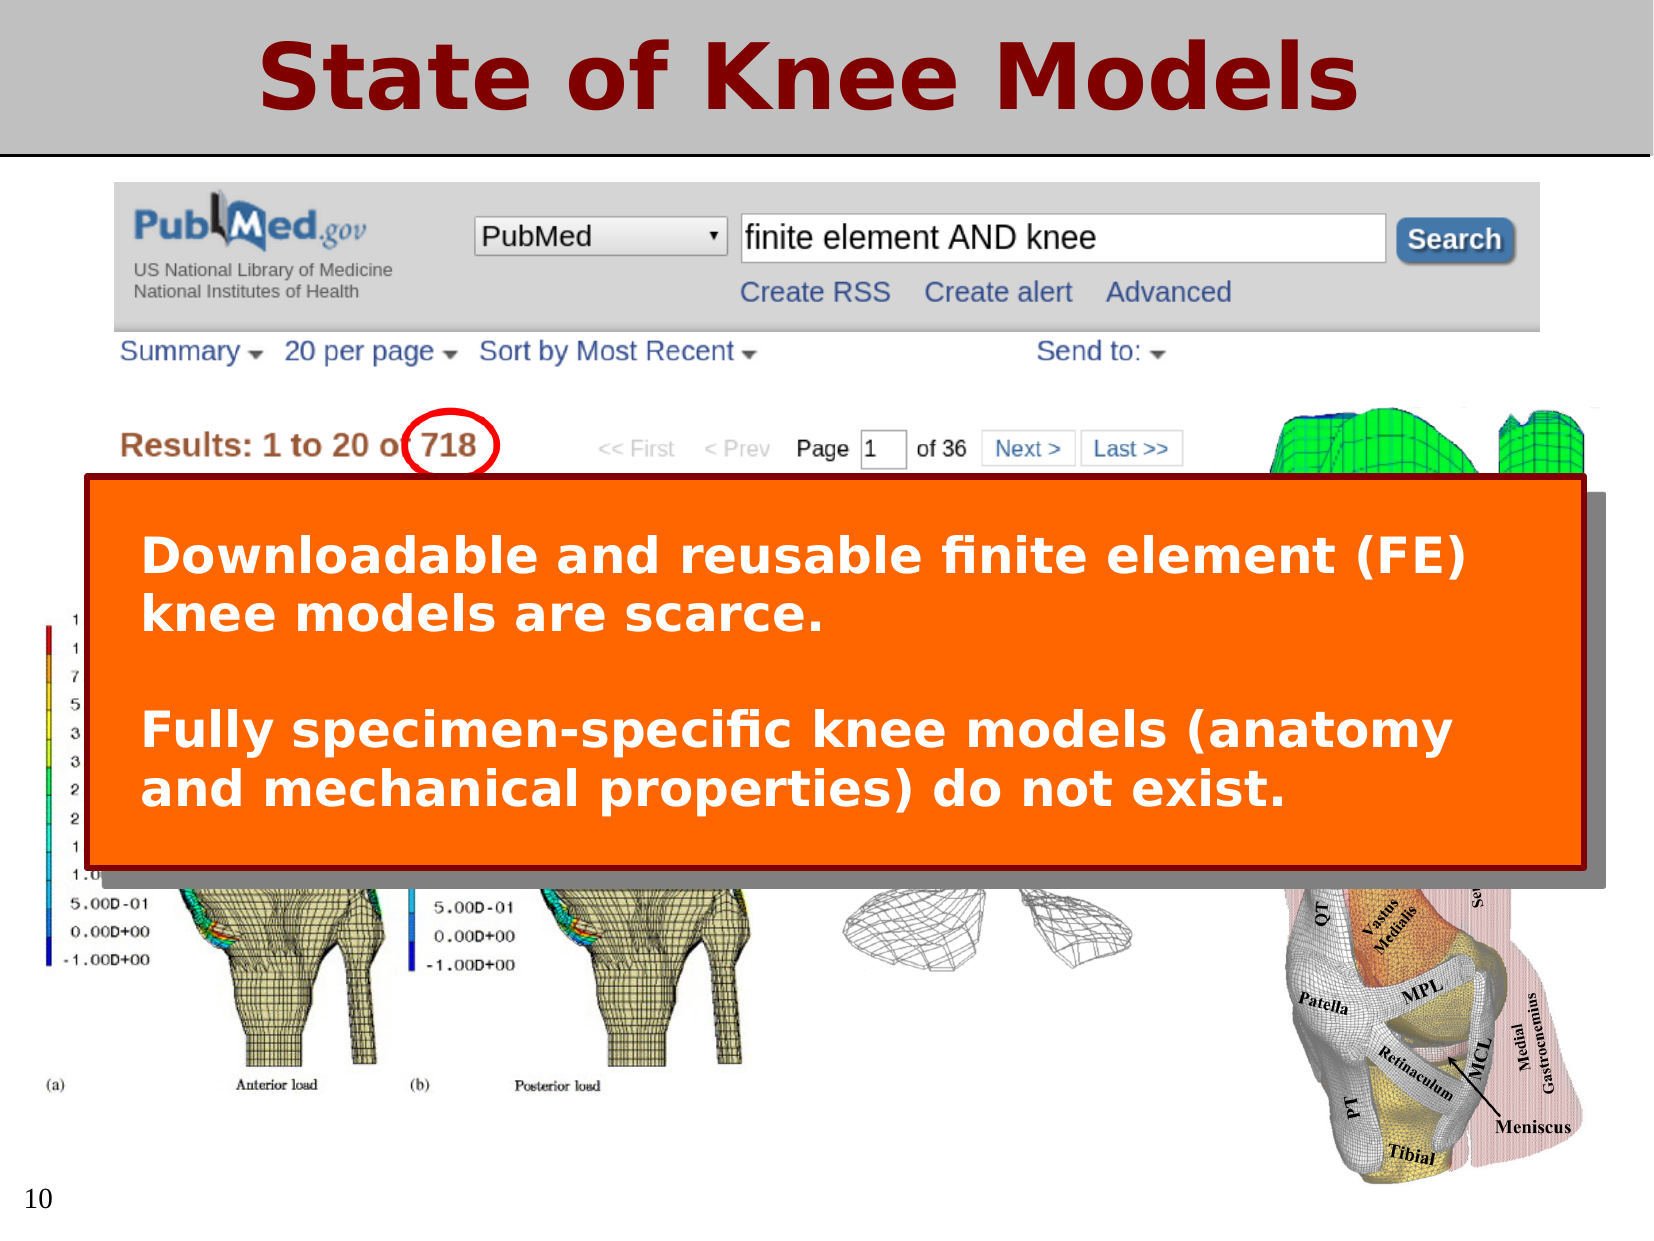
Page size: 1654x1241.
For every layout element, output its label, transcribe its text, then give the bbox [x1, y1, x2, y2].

picture [45, 597, 753, 1094]
picture [795, 868, 1194, 984]
text_box [0, 0, 1654, 156]
picture [1251, 746, 1600, 1195]
text_box State of Knee Models [0, 24, 1651, 132]
text_box Downloadable and reusable finite element (FE) knee models are scarce. Fully specimen-specific knee models (anatomy and mechanical properties) do not exist. [87, 476, 1585, 868]
picture [1213, 406, 1602, 670]
picture [106, 182, 1540, 476]
